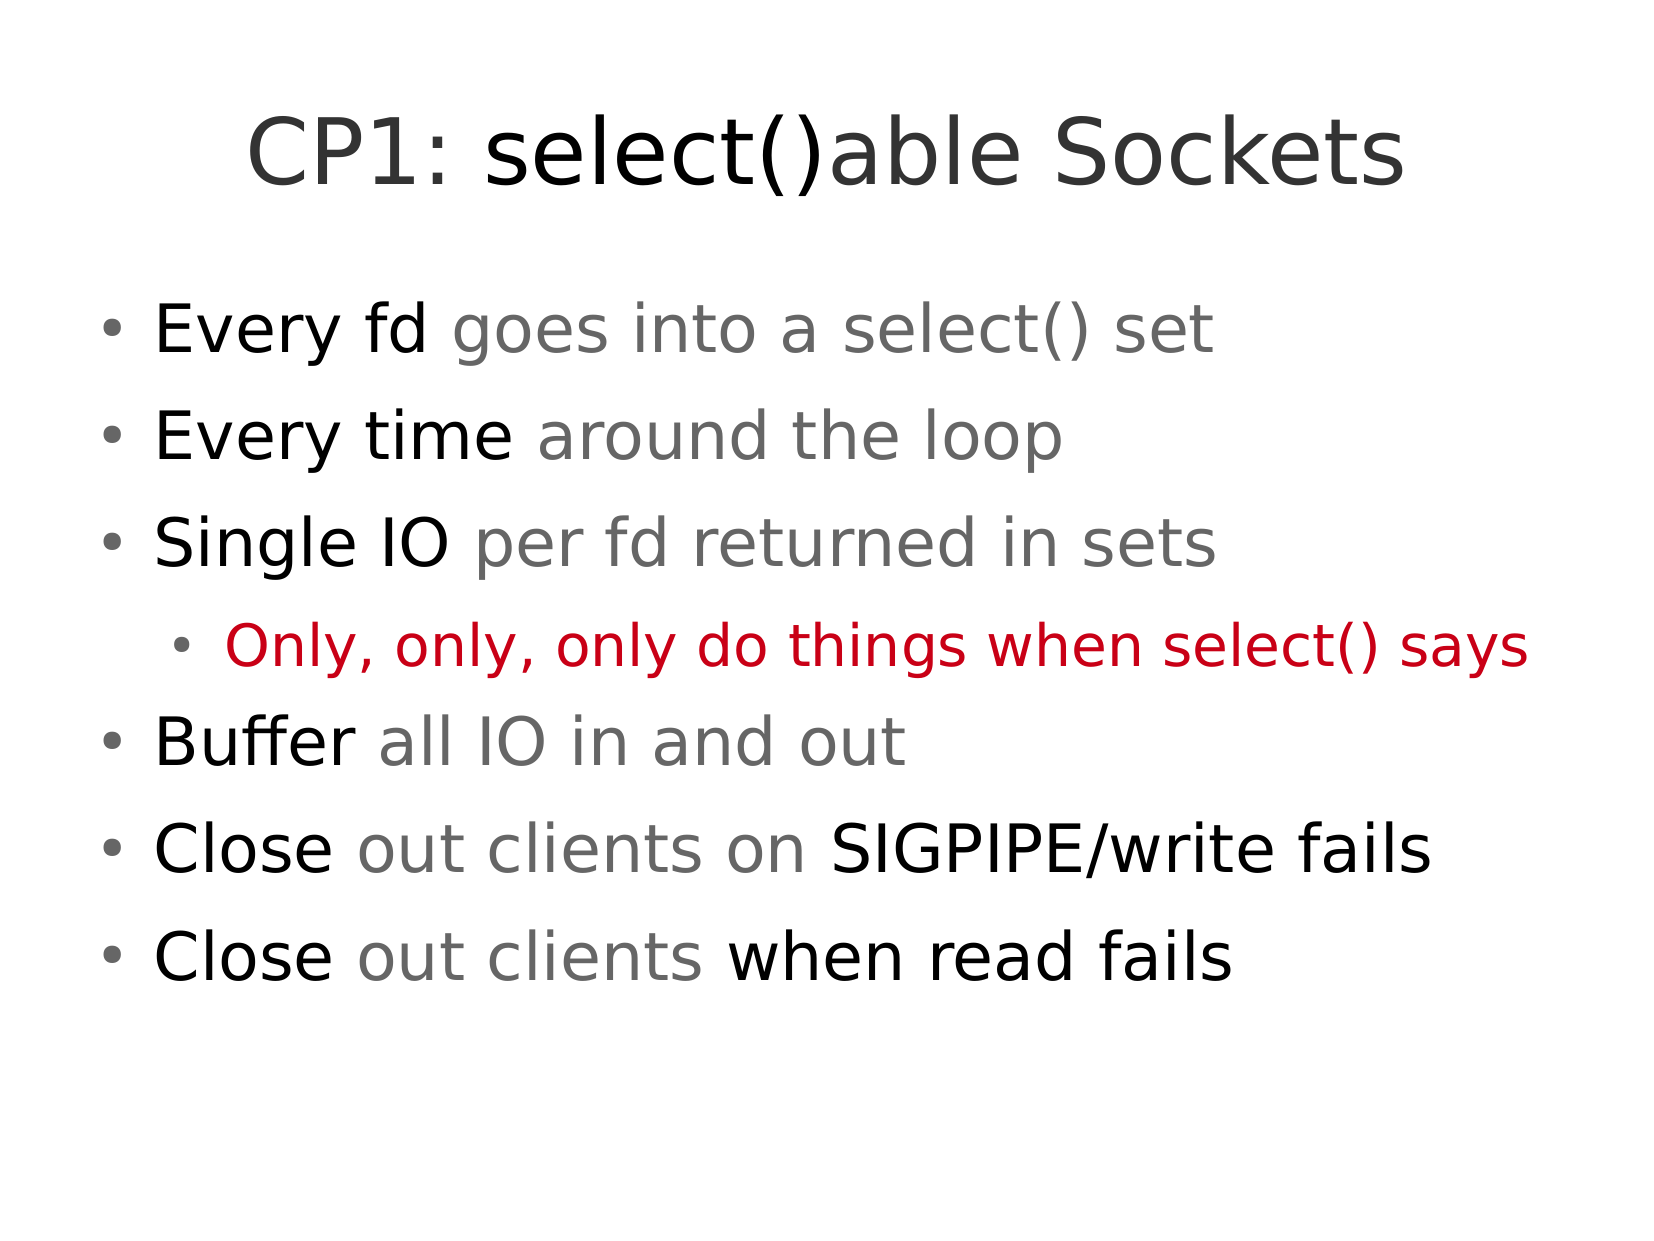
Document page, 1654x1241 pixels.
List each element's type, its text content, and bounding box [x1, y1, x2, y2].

list Every fd goes into a select() set Every time around the loop Single IO per fd returned in sets Only, only, only do things when select() says Buffer all IO in and out Close out clients on SIGPIPE/write fails Close out clients when read fails [82, 290, 1571, 1109]
title CP1: select()able Sockets [82, 49, 1571, 257]
